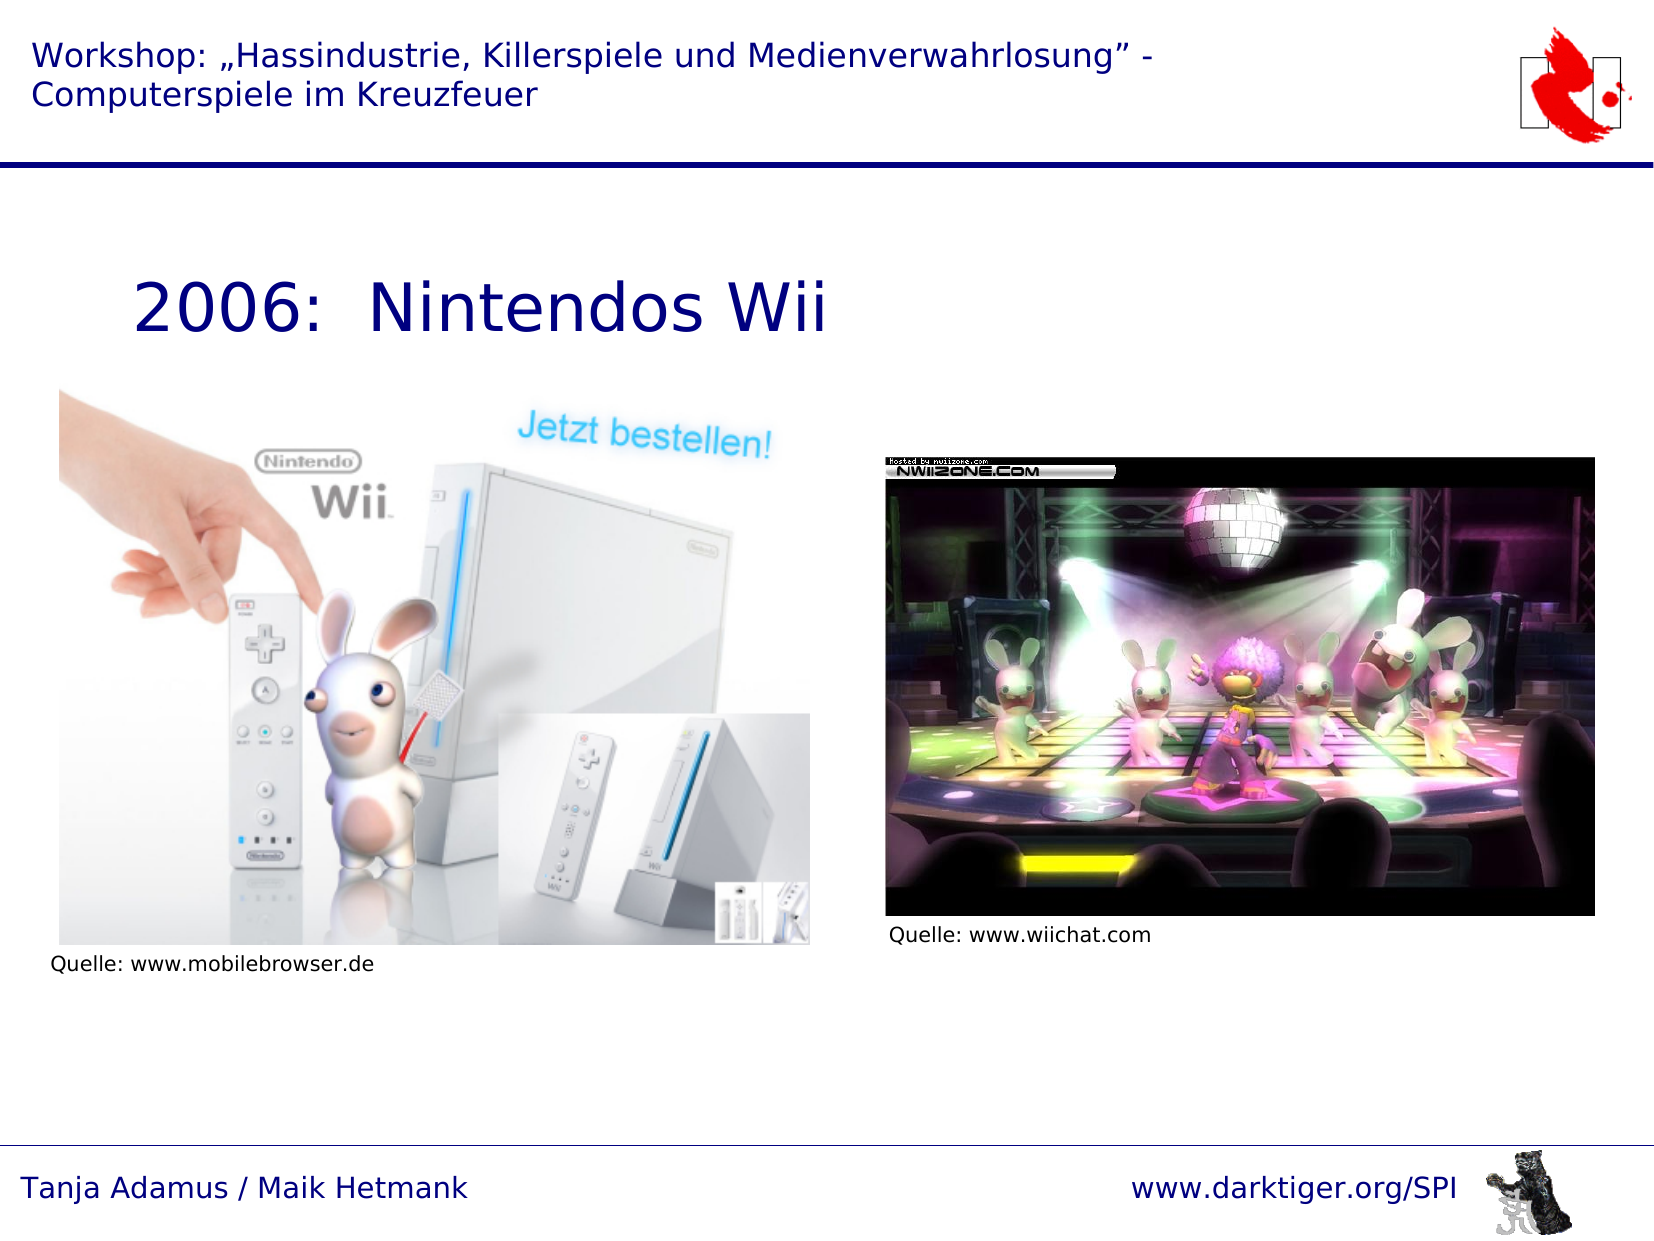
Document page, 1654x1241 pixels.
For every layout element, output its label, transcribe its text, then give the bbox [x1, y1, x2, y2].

text_box Quelle: www.wiichat.com [874, 915, 1167, 955]
text_box Workshop: „Hassindustrie, Killerspiele und Medienverwahrlosung” - Computerspiele im Kreuzfeuer [16, 29, 1418, 178]
picture [59, 383, 810, 945]
picture [1486, 1150, 1572, 1235]
text_box Quelle: www.mobilebrowser.de [35, 944, 390, 984]
picture [885, 457, 1595, 916]
text_box 2006: Nintendos Wii [118, 261, 1447, 355]
picture [1503, 16, 1632, 148]
